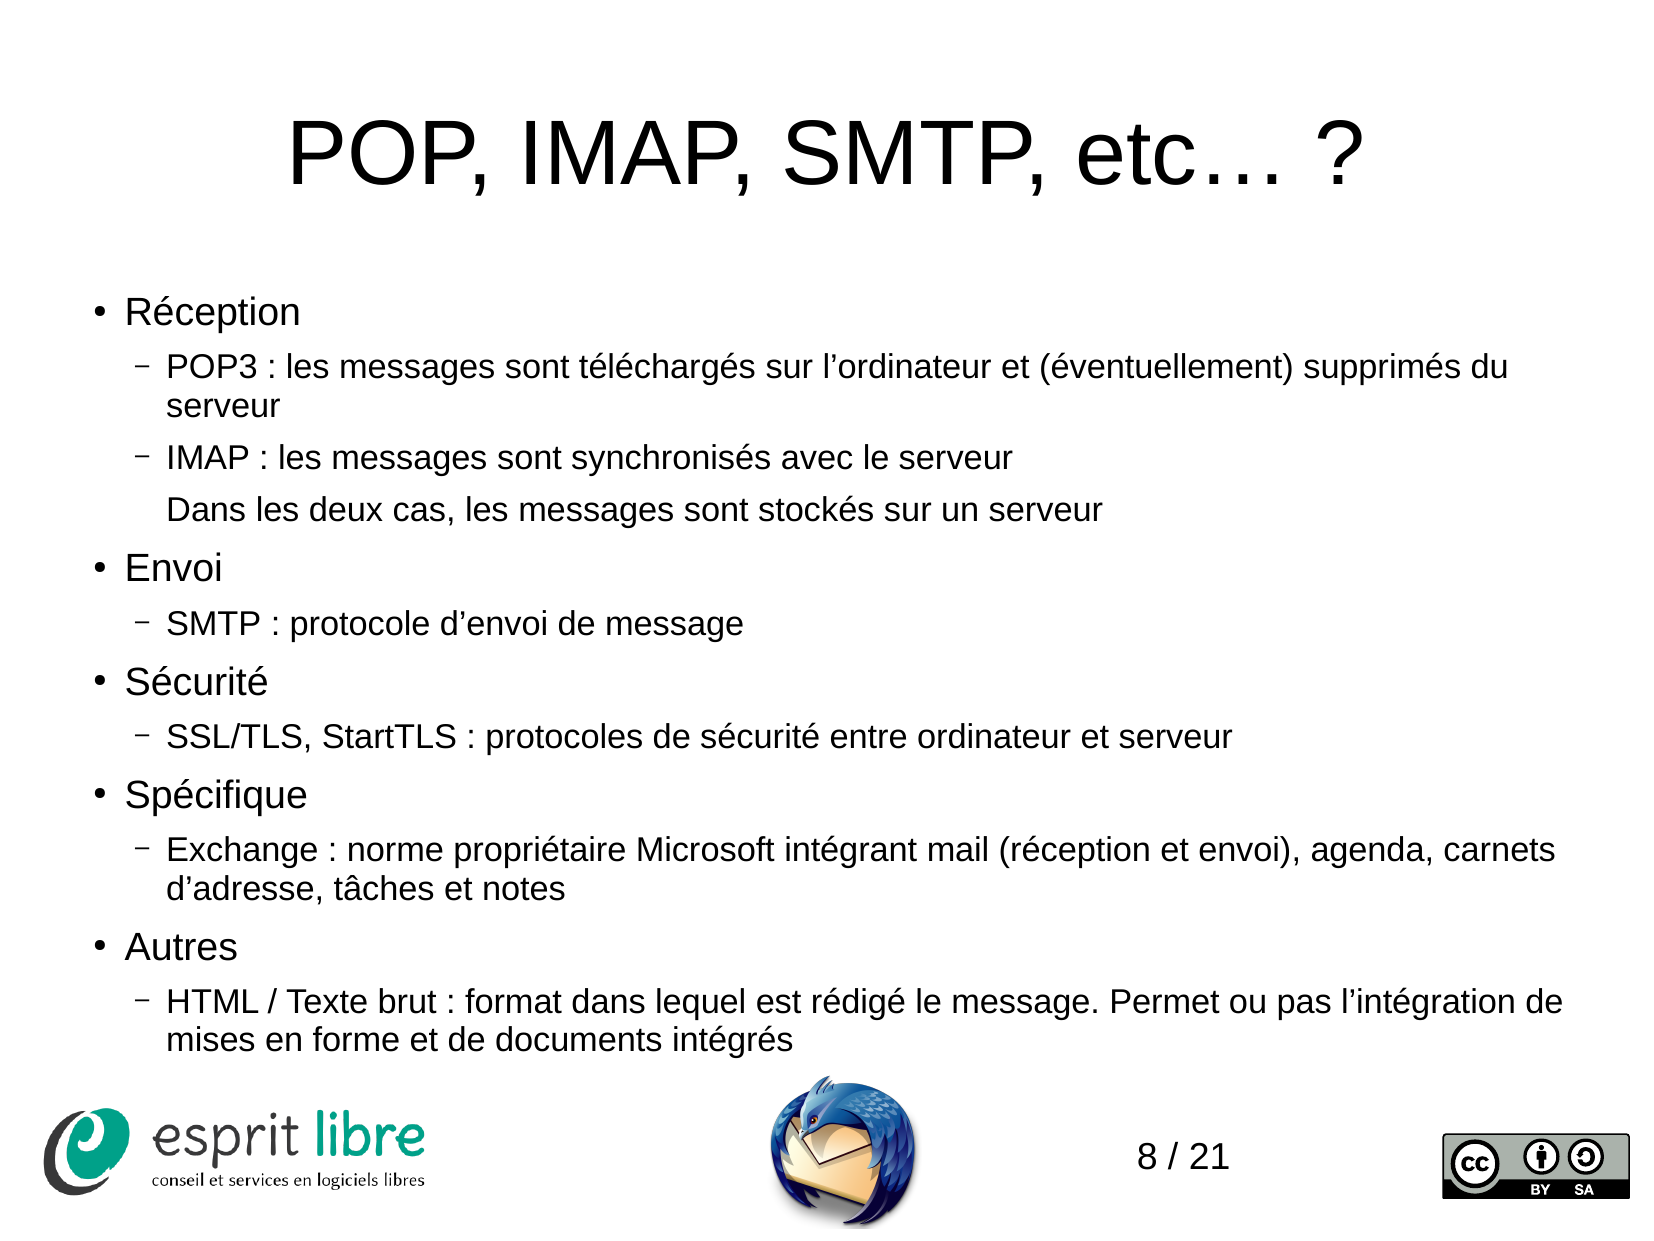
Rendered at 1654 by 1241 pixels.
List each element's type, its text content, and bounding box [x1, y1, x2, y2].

picture [0, 1009, 480, 1241]
picture [767, 1075, 922, 1229]
list Réception POP3 : les messages sont téléchargés sur l’ordinateur et (éventuellement) supprimés du serveur IMAP : les messages sont synchronisés avec le serveur Dans les deux cas, les messages sont stockés sur un serveur Envoi SMTP : protocole d’envoi de message Sécurité SSL/TLS, StartTLS : protocoles de sécurité entre ordinateur et serveur Spécifique Exchange : norme propriétaire Microsoft intégrant mail (réception et envoi), agenda, carnets d’adresse, tâches et notes Autres HTML / Texte brut : format dans lequel est rédigé le message. Permet ou pas l’intégration de mises en forme et de documents intégrés [82, 290, 1571, 1075]
title POP, IMAP, SMTP, etc… ? [82, 49, 1571, 257]
